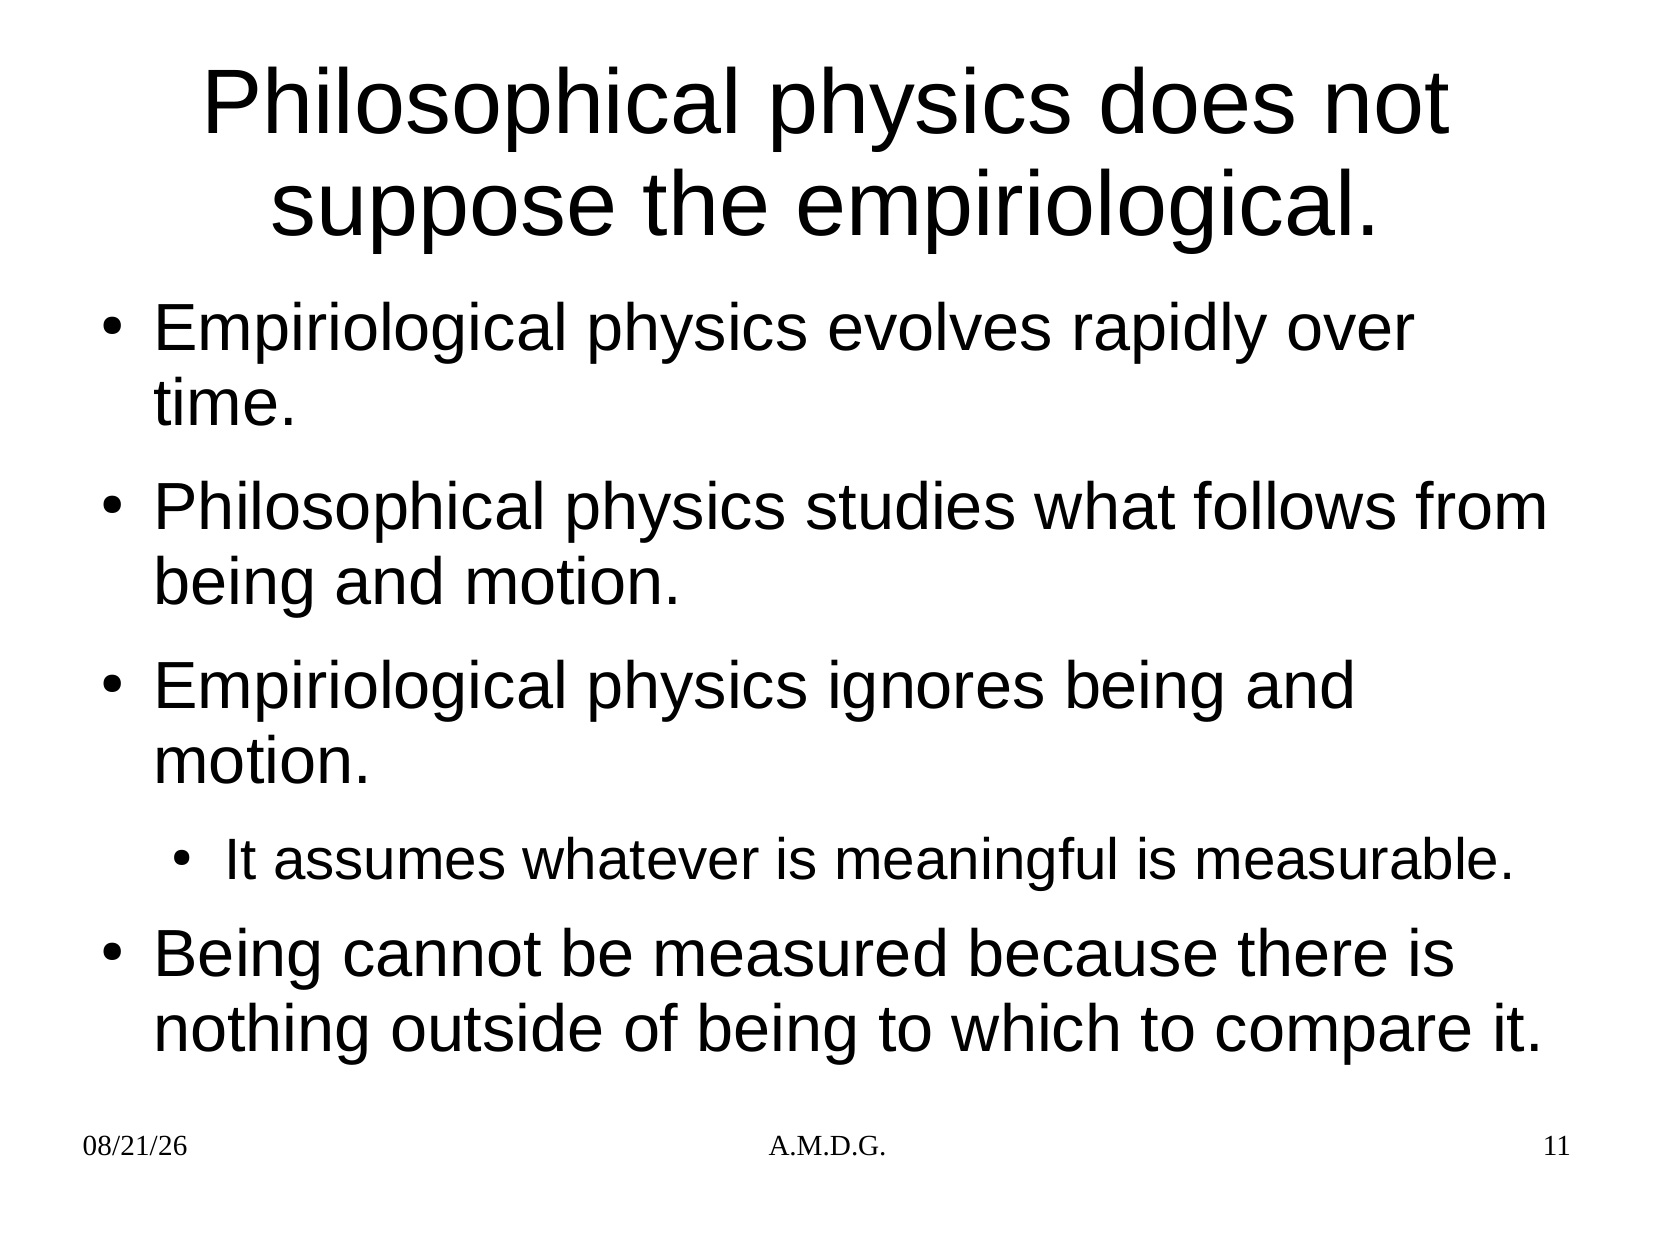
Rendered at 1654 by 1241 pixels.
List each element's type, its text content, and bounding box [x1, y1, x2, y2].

title Philosophical physics does not suppose the empiriological. [82, 49, 1571, 257]
list Empiriological physics evolves rapidly over time. Philosophical physics studies what follows from being and motion. Empiriological physics ignores being and motion. It assumes whatever is meaningful is measurable. Being cannot be measured because there is nothing outside of being to which to compare it. [82, 290, 1571, 1109]
